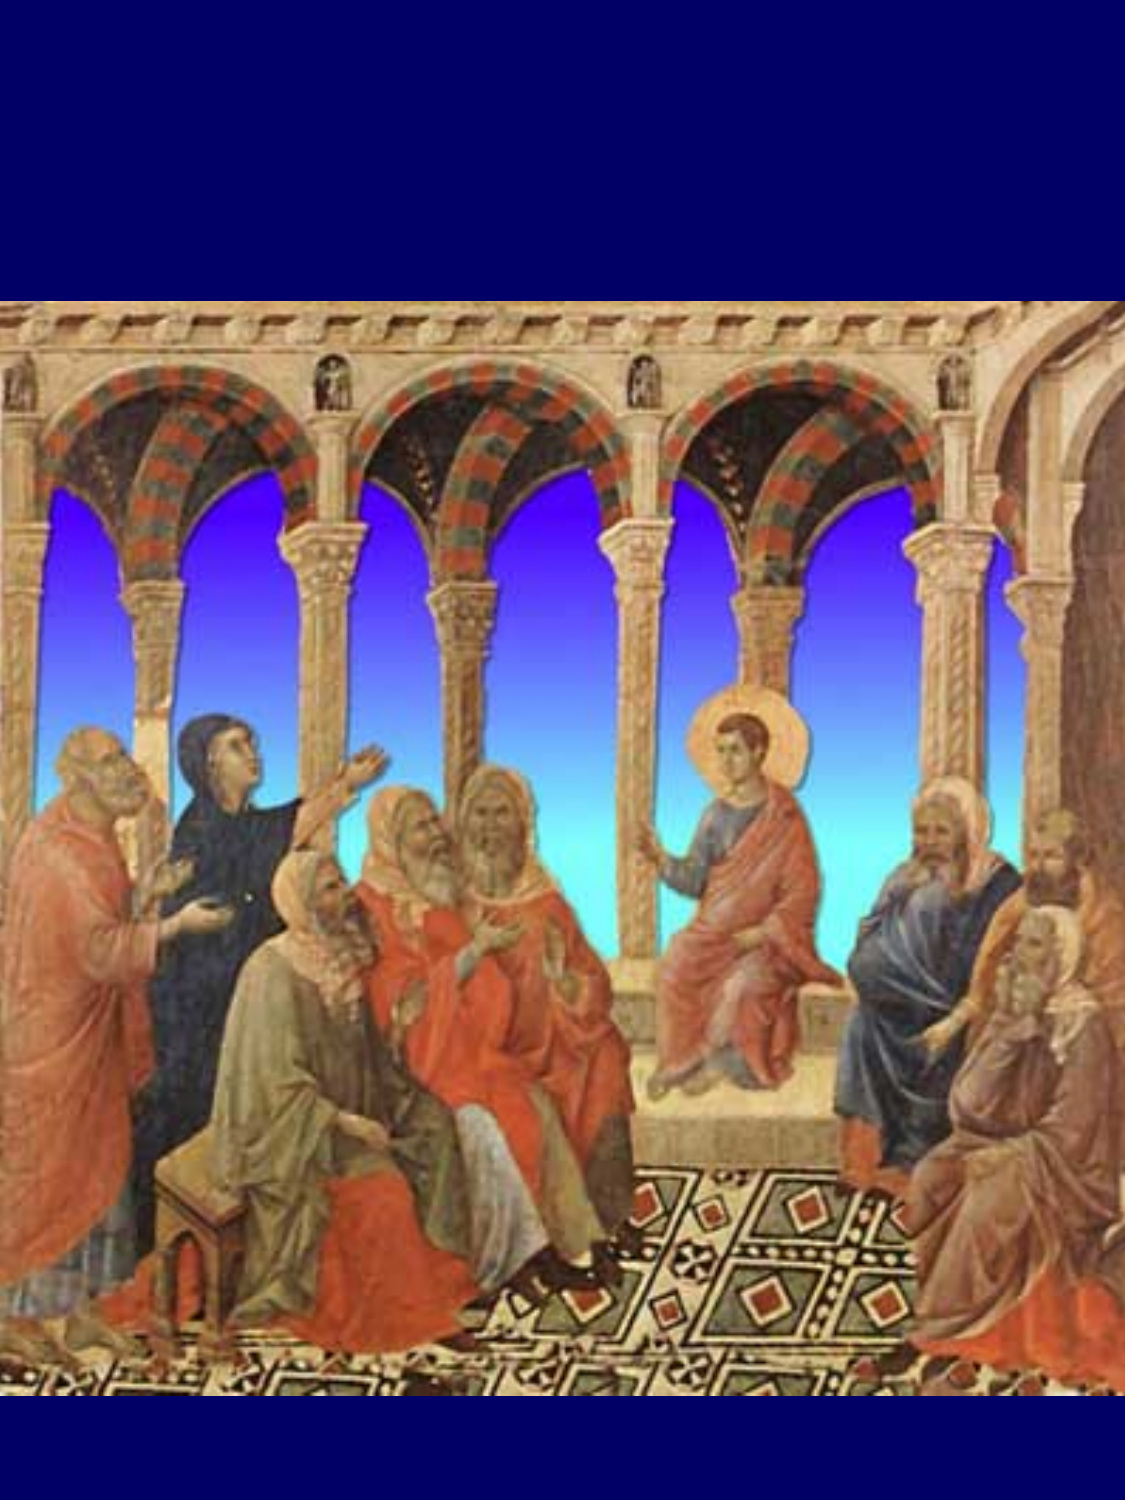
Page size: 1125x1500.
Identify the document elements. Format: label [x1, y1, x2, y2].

picture [0, 301, 1125, 1396]
